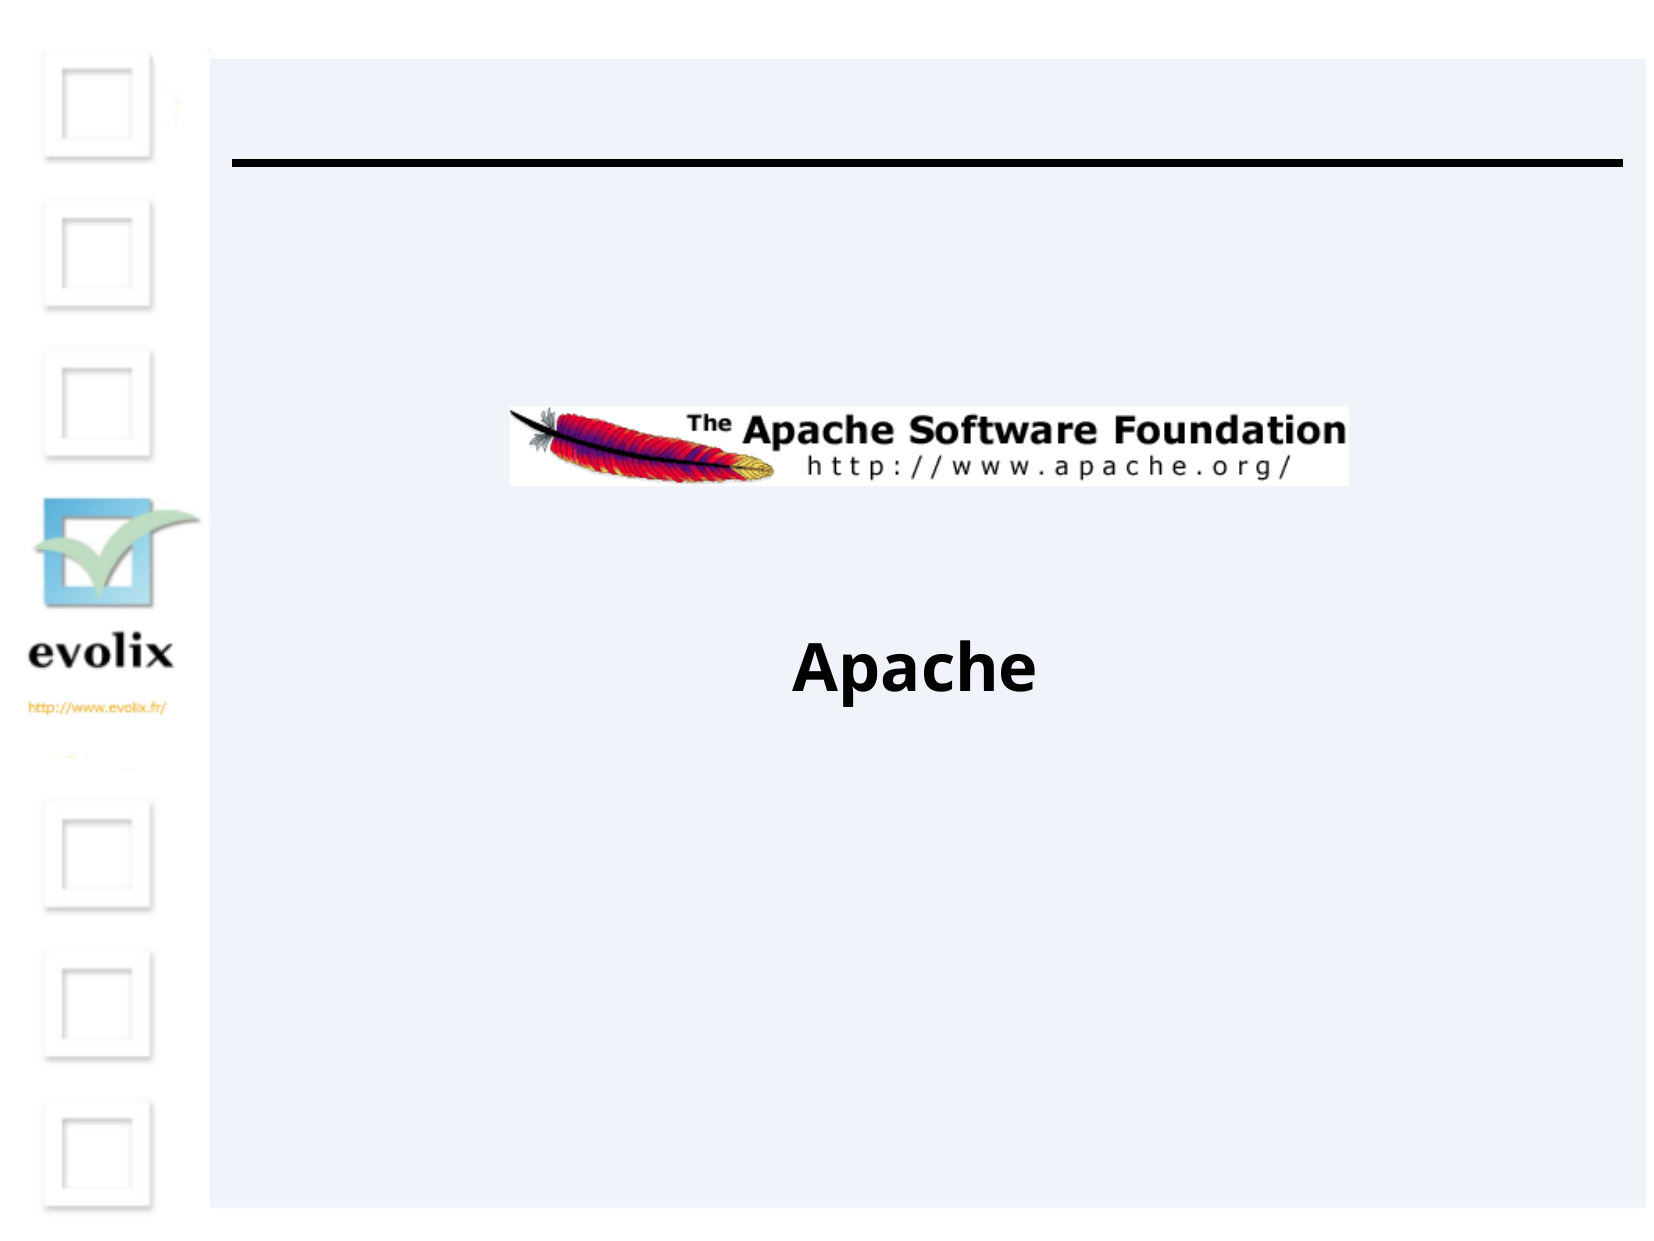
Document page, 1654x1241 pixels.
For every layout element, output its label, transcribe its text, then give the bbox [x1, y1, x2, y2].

picture [0, 49, 1654, 1218]
title Apache [676, 576, 1172, 754]
